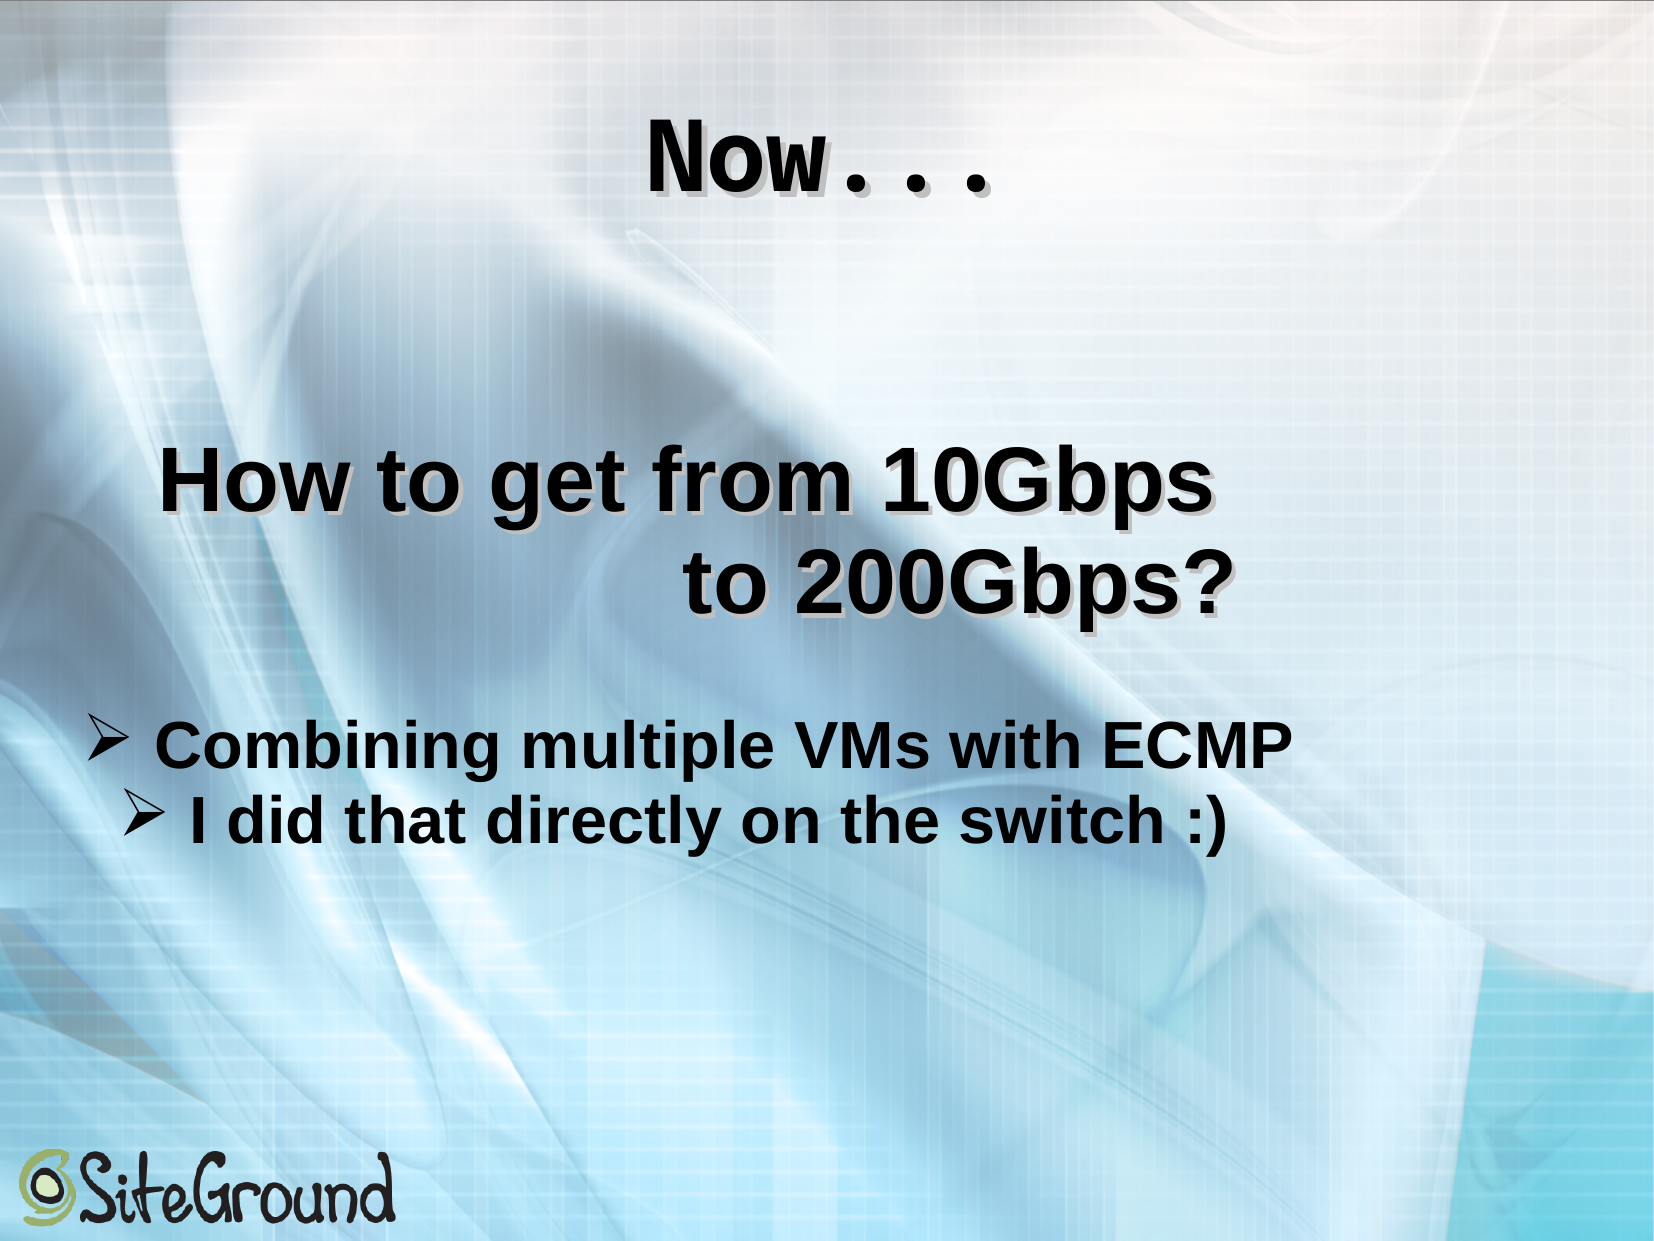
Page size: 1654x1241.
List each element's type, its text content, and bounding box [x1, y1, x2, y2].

subtitle How to get from 10Gbps to 200Gbps? Combining multiple VMs with ECMP I did that directly on the switch :) [82, 195, 1571, 1091]
title Now... [82, 49, 1571, 195]
picture [15, 1145, 396, 1233]
